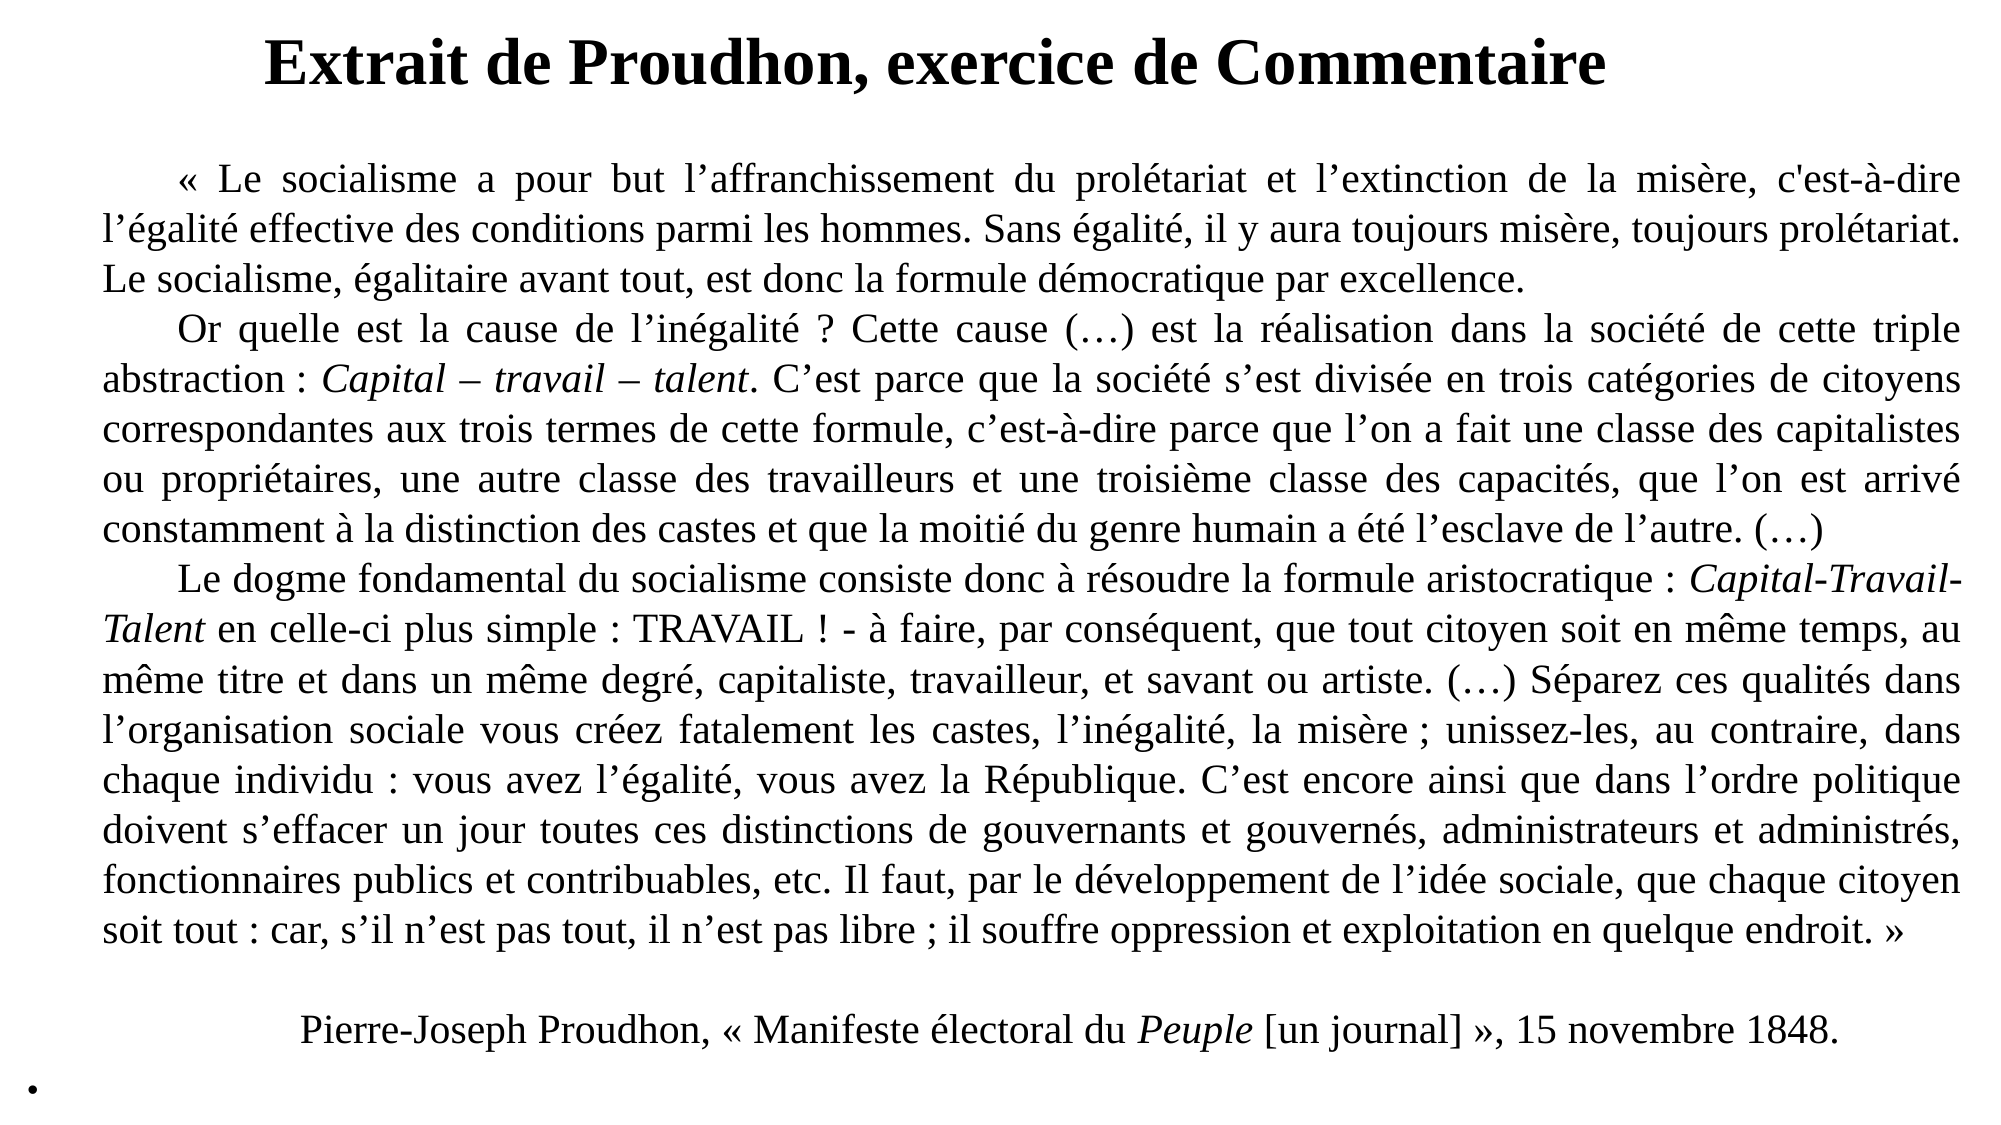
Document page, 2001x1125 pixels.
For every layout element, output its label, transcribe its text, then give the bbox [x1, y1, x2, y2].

title Extrait de Proudhon, exercice de Commentaire [249, 0, 1750, 126]
list « Le socialisme a pour but l’affranchissement du prolétariat et l’extinction de la misère, c'est-à-dire l’égalité effective des conditions parmi les hommes. Sans égalité, il y aura toujours misère, toujours prolétariat. Le socialisme, égalitaire avant tout, est donc la formule démocratique par excellence. Or quelle est la cause de l’inégalité ? Cette cause (…) est la réalisation dans la société de cette triple abstraction : Capital – travail – talent. C’est parce que la société s’est divisée en trois catégories de citoyens correspondantes aux trois termes de cette formule, c’est-à-dire parce que l’on a fait une classe des capitalistes ou propriétaires, une autre classe des travailleurs et une troisième classe des capacités, que l’on est arrivé constamment à la distinction des castes et que la moitié du genre humain a été l’esclave de l’autre. (…) Le dogme fondamental du socialisme consiste donc à résoudre la formule aristocratique : Capital-Travail-Talent en celle-ci plus simple : TRAVAIL ! - à faire, par conséquent, que tout citoyen soit en même temps, au même titre et dans un même degré, capitaliste, travailleur, et savant ou artiste. (…) Séparez ces qualités dans l’organisation sociale vous créez fatalement les castes, l’inégalité, la misère ; unissez-les, au contraire, dans chaque individu : vous avez l’égalité, vous avez la République. C’est encore ainsi que dans l’ordre politique doivent s’effacer un jour toutes ces distinctions de gouvernants et gouvernés, administrateurs et administrés, fonctionnaires publics et contribuables, etc. Il faut, par le développement de l’idée sociale, que chaque citoyen soit tout : car, s’il n’est pas tout, il n’est pas libre ; il souffre oppression et exploitation en quelque endroit. » Pierre-Joseph Proudhon, « Manifeste électoral du Peuple [un journal] », 15 novembre 1848. [12, 143, 1978, 1125]
